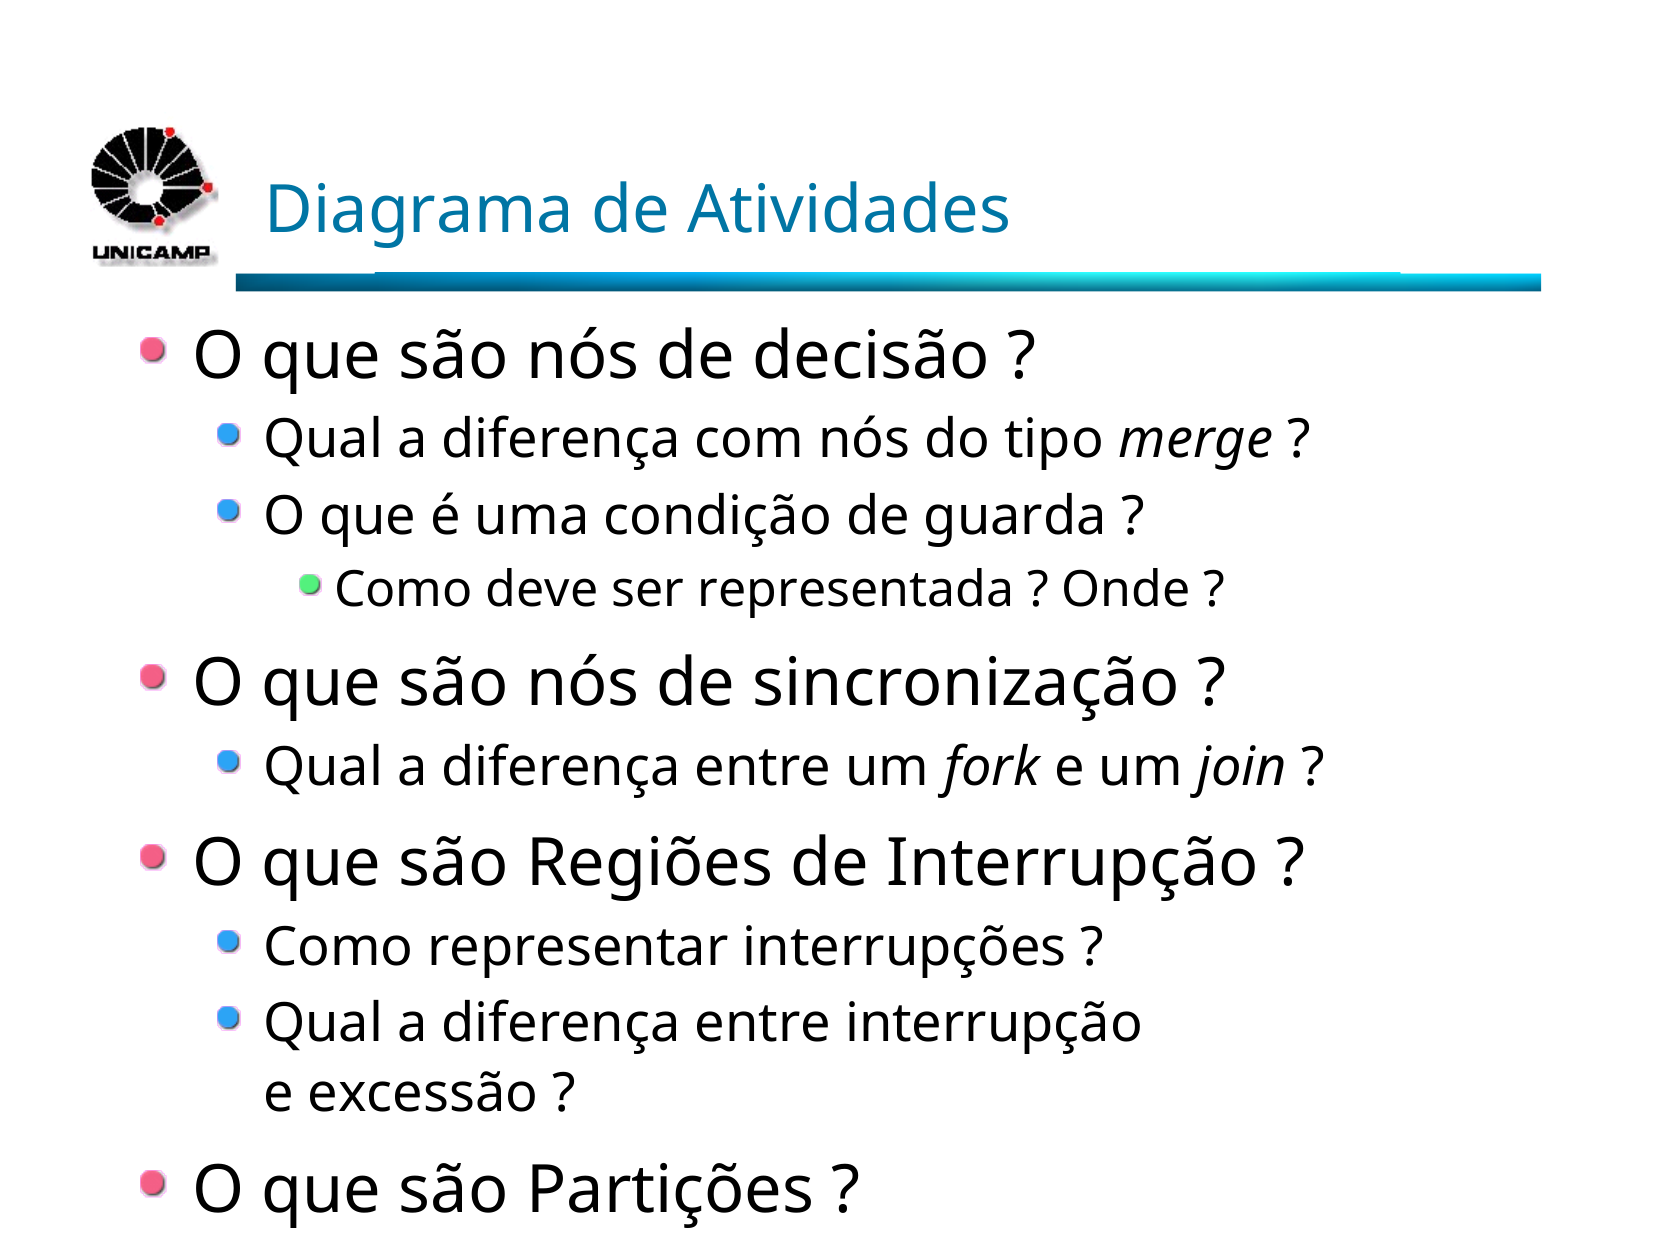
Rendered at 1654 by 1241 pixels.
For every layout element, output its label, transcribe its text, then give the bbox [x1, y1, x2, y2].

title Diagrama de Atividades [264, 57, 1534, 250]
list O que são nós de decisão ? Qual a diferença com nós do tipo merge ? O que é uma condição de guarda ? Como deve ser representada ? Onde ? O que são nós de sincronização ? Qual a diferença entre um fork e um join ? O que são Regiões de Interrupção ? Como representar interrupções ? Qual a diferença entre interrupção e excessão ? O que são Partições ? Por que são importantes ? [121, 309, 1534, 1178]
picture [139, 1178, 168, 1199]
picture [125, 272, 1654, 295]
